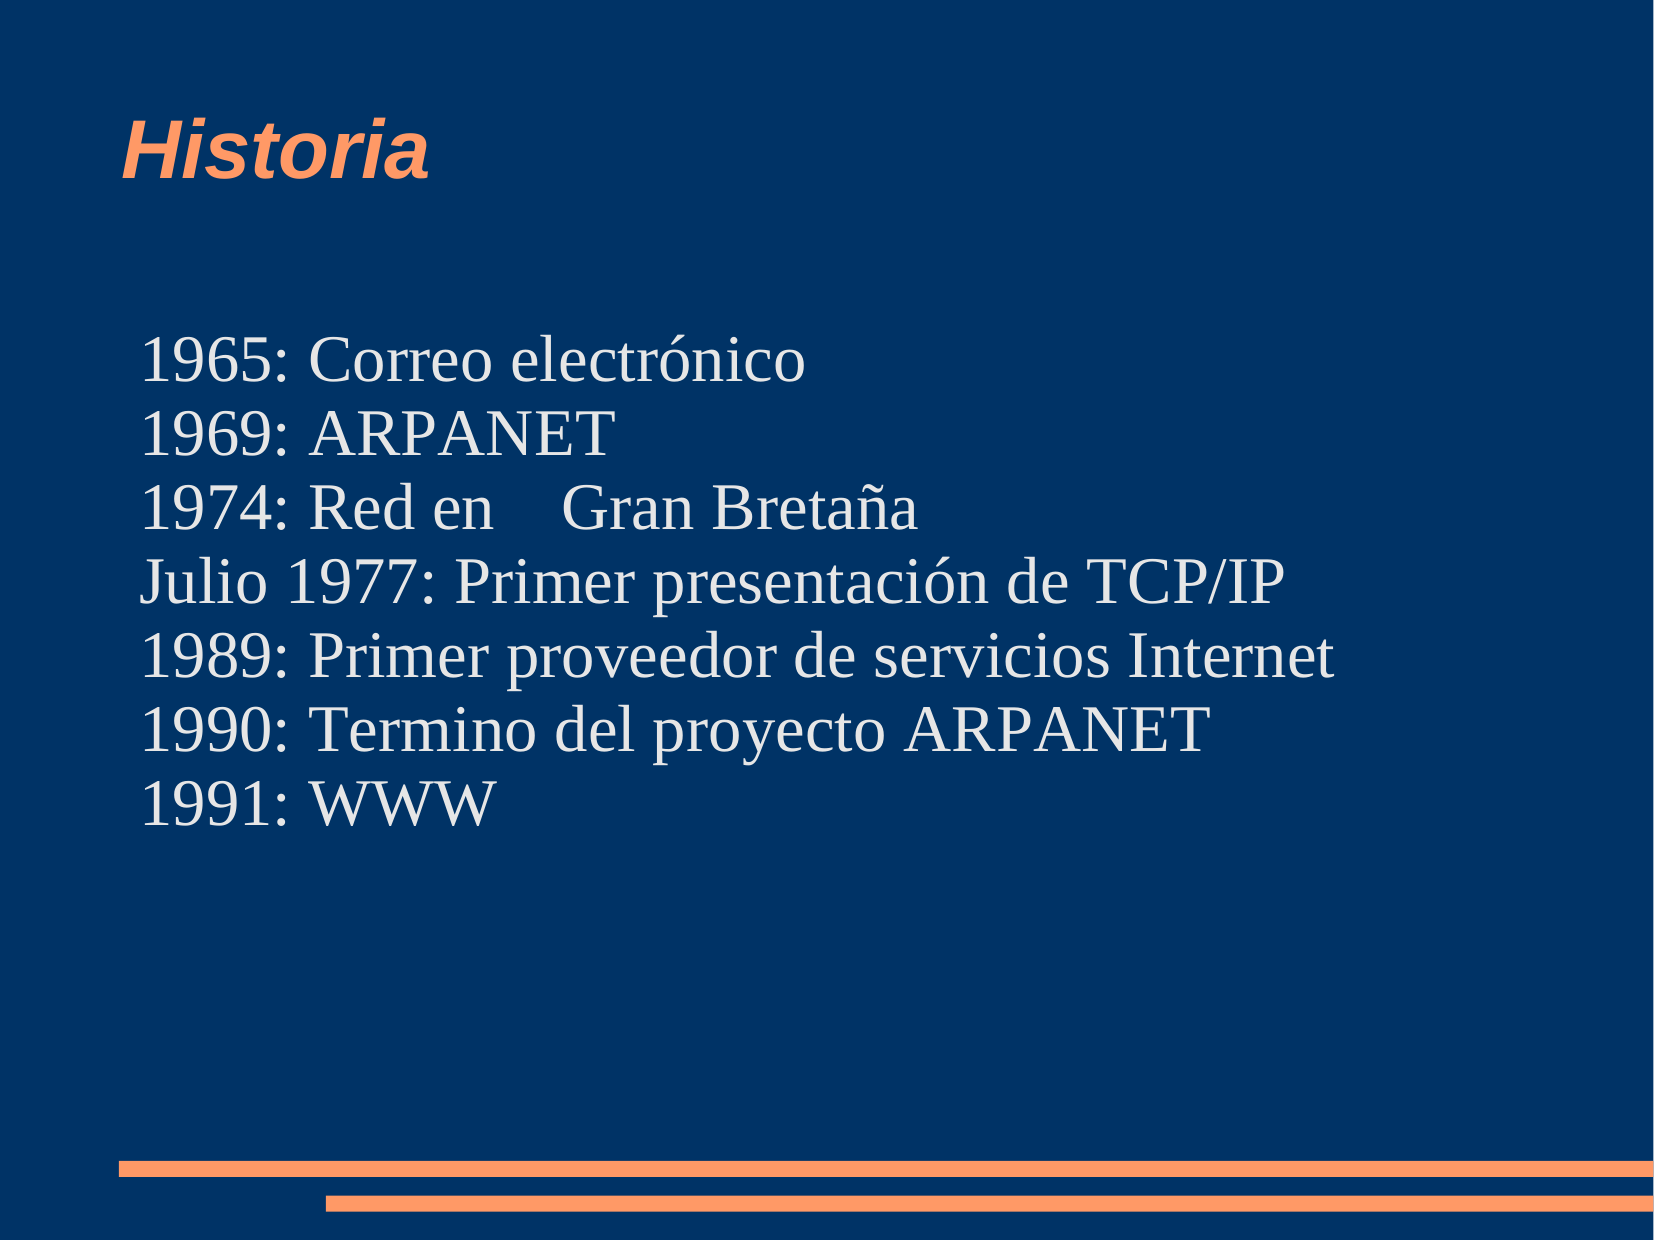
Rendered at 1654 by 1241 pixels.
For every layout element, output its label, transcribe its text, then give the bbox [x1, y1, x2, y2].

title Historia [121, 46, 1534, 254]
list 1965: Correo electrónico 1969: ARPANET 1974: Red en Gran Bretaña Julio 1977: Primer presentación de TCP/IP 1989: Primer proveedor de servicios Internet 1990: Termino del proyecto ARPANET 1991: WWW [121, 322, 1561, 1132]
